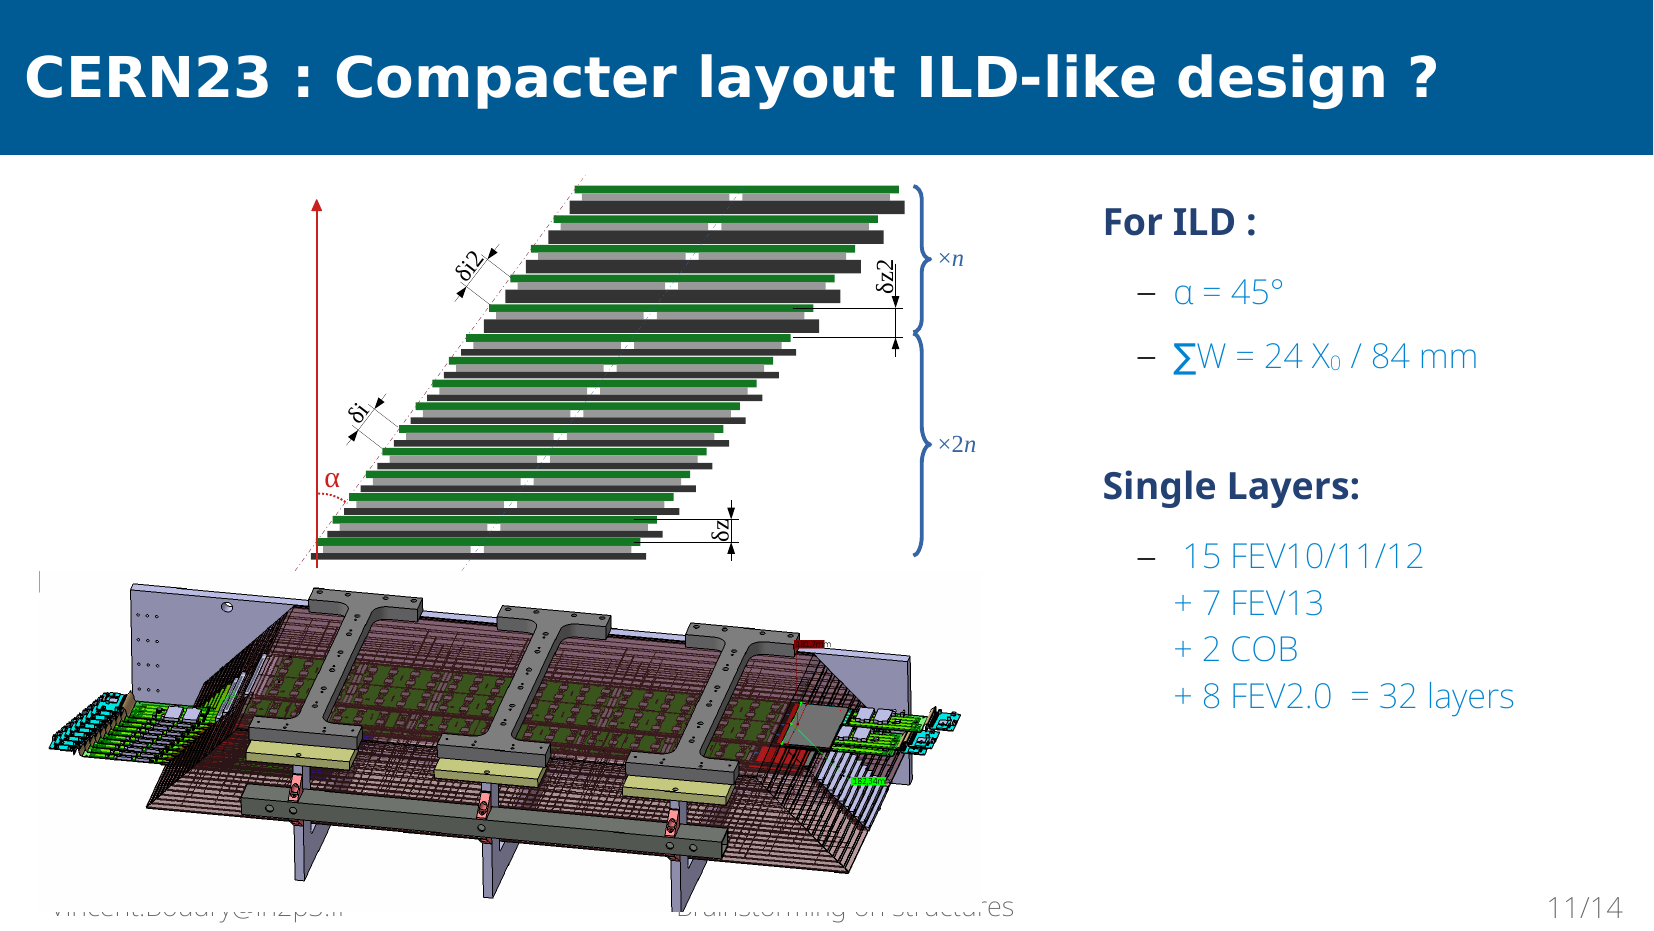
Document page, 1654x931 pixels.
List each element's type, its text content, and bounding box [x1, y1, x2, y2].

picture [39, 174, 987, 912]
title CERN23 : Compacter layout ILD-like design ? [24, 12, 1635, 143]
list For ILD : α = 45° ∑W = 24 X0 / 84 mm Single Layers: 15 FEV10/11/12 + 7 FEV13 + 2 COB + 8 FEV2.0 = 32 layers [1102, 195, 1631, 867]
